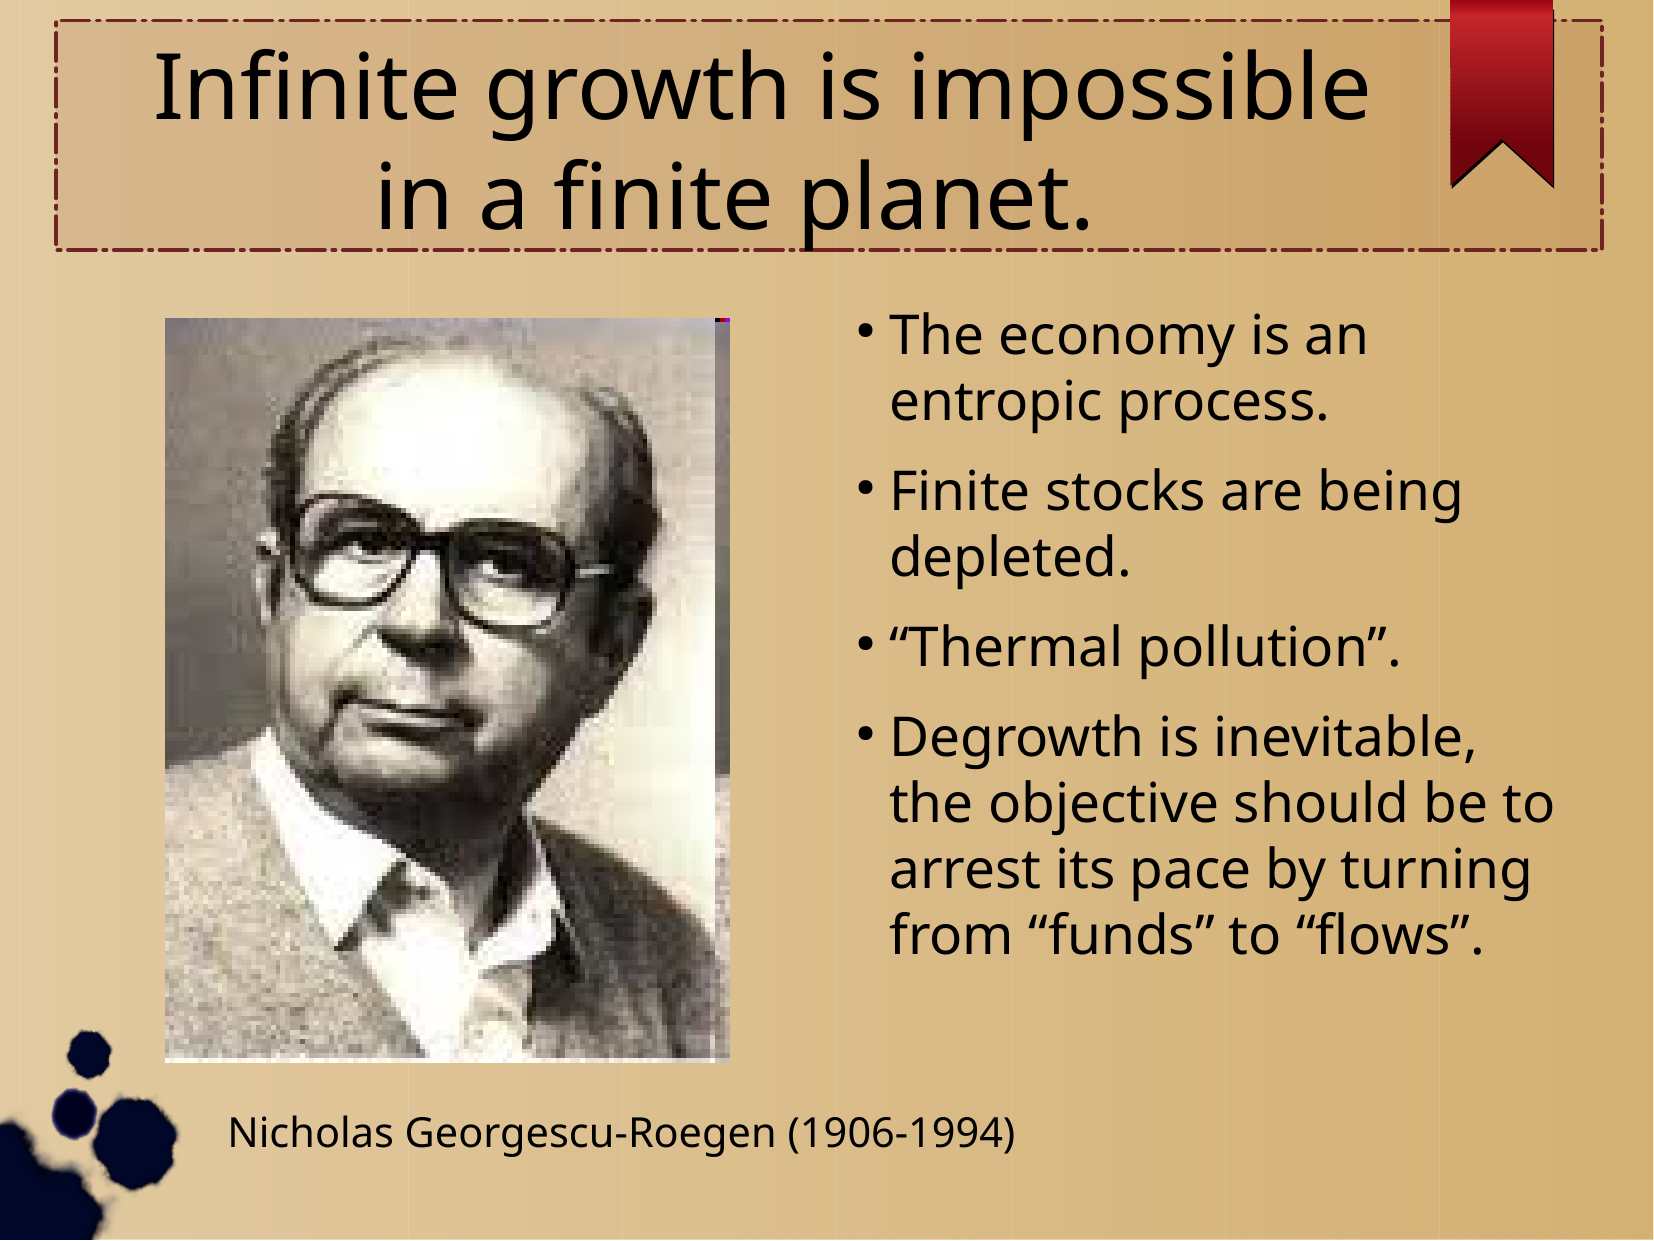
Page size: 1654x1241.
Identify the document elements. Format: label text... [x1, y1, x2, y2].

text_box [165, 318, 730, 1064]
text_box Nicholas Georgescu-Roegen (1906-1994) [177, 1098, 1032, 1164]
title Infinite growth is impossible in a finite planet. [82, 20, 1412, 256]
list The economy is an entropic process. Finite stocks are being depleted. “Thermal pollution”. Degrowth is inevitable, the objective should be to arrest its pace by turning from “funds” to “flows”. [845, 299, 1572, 1019]
